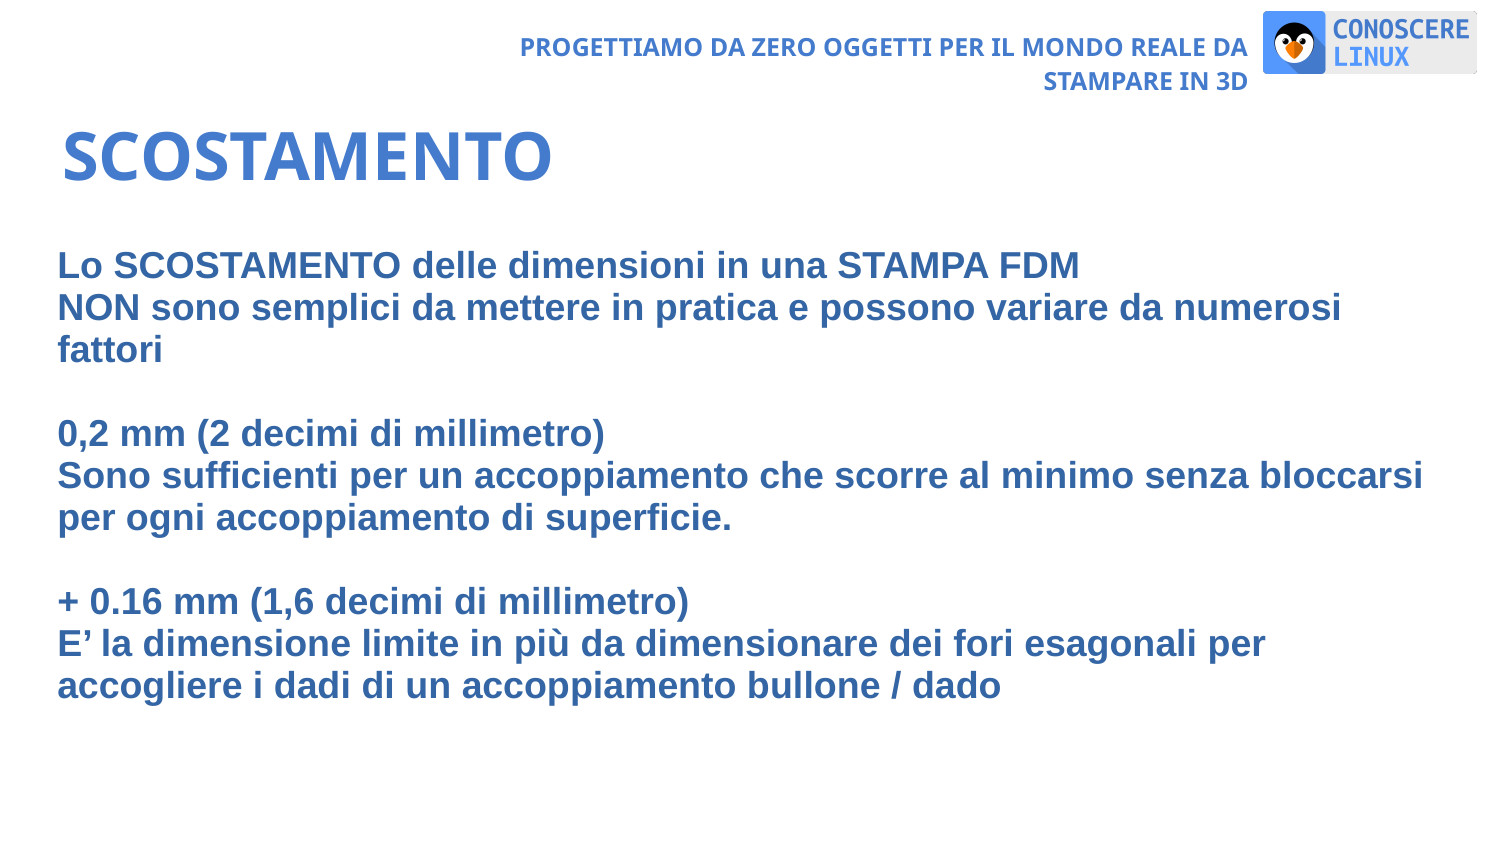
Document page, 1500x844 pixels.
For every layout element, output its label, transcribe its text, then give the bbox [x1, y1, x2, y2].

text_box SCOSTAMENTO [47, 102, 780, 236]
text_box Lo SCOSTAMENTO delle dimensioni in una STAMPA FDM NON sono semplici da mettere in pratica e possono variare da numerosi fattori 0,2 mm (2 decimi di millimetro) Sono sufficienti per un accoppiamento che scorre al minimo senza bloccarsi per ogni accoppiamento di superficie. + 0.16 mm (1,6 decimi di millimetro) E’ la dimensione limite in più da dimensionare dei fori esagonali per accogliere i dadi di un accoppiamento bullone / dado [42, 236, 1452, 817]
picture [1263, 11, 1477, 74]
text_box PROGETTIAMO DA ZERO OGGETTI PER IL MONDO REALE DA STAMPARE IN 3D [437, 21, 1264, 91]
